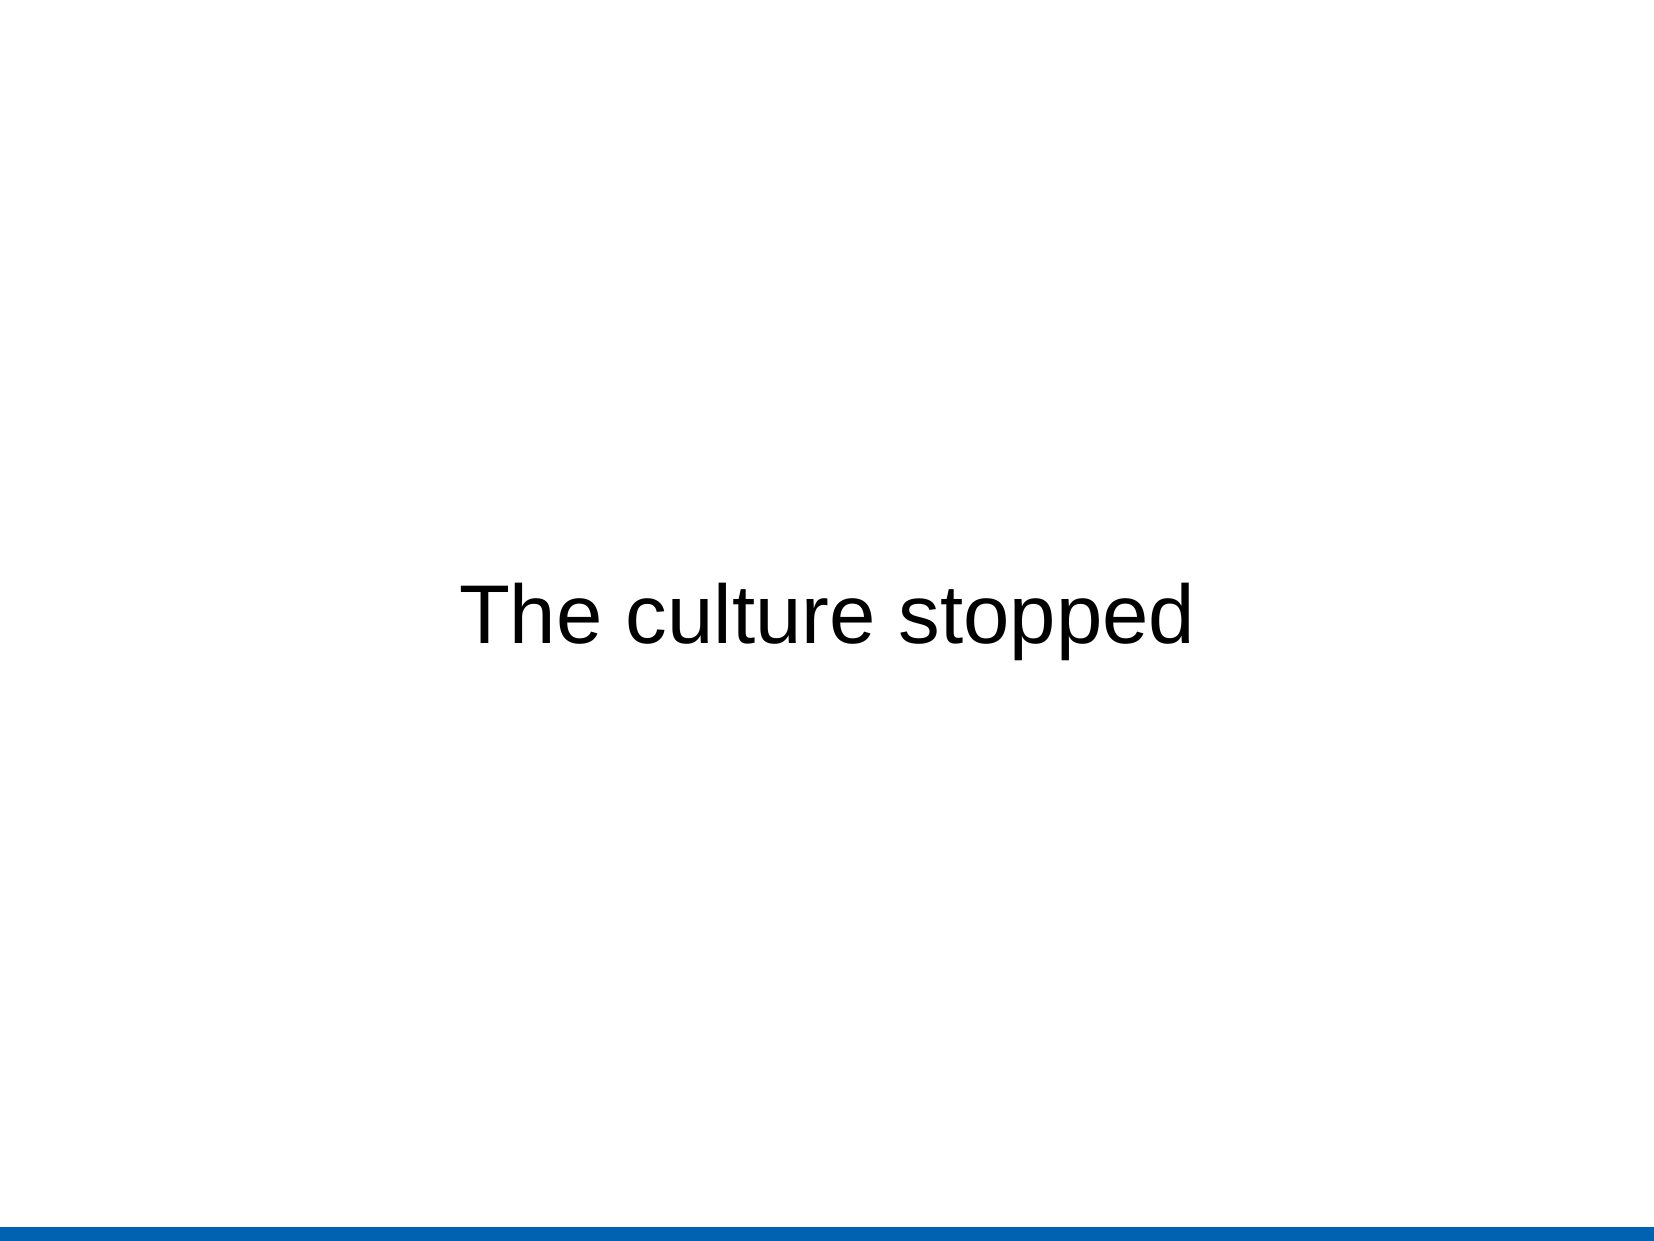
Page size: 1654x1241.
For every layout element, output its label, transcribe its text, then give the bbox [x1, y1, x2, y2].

subtitle The culture stopped [121, 112, 1534, 1117]
